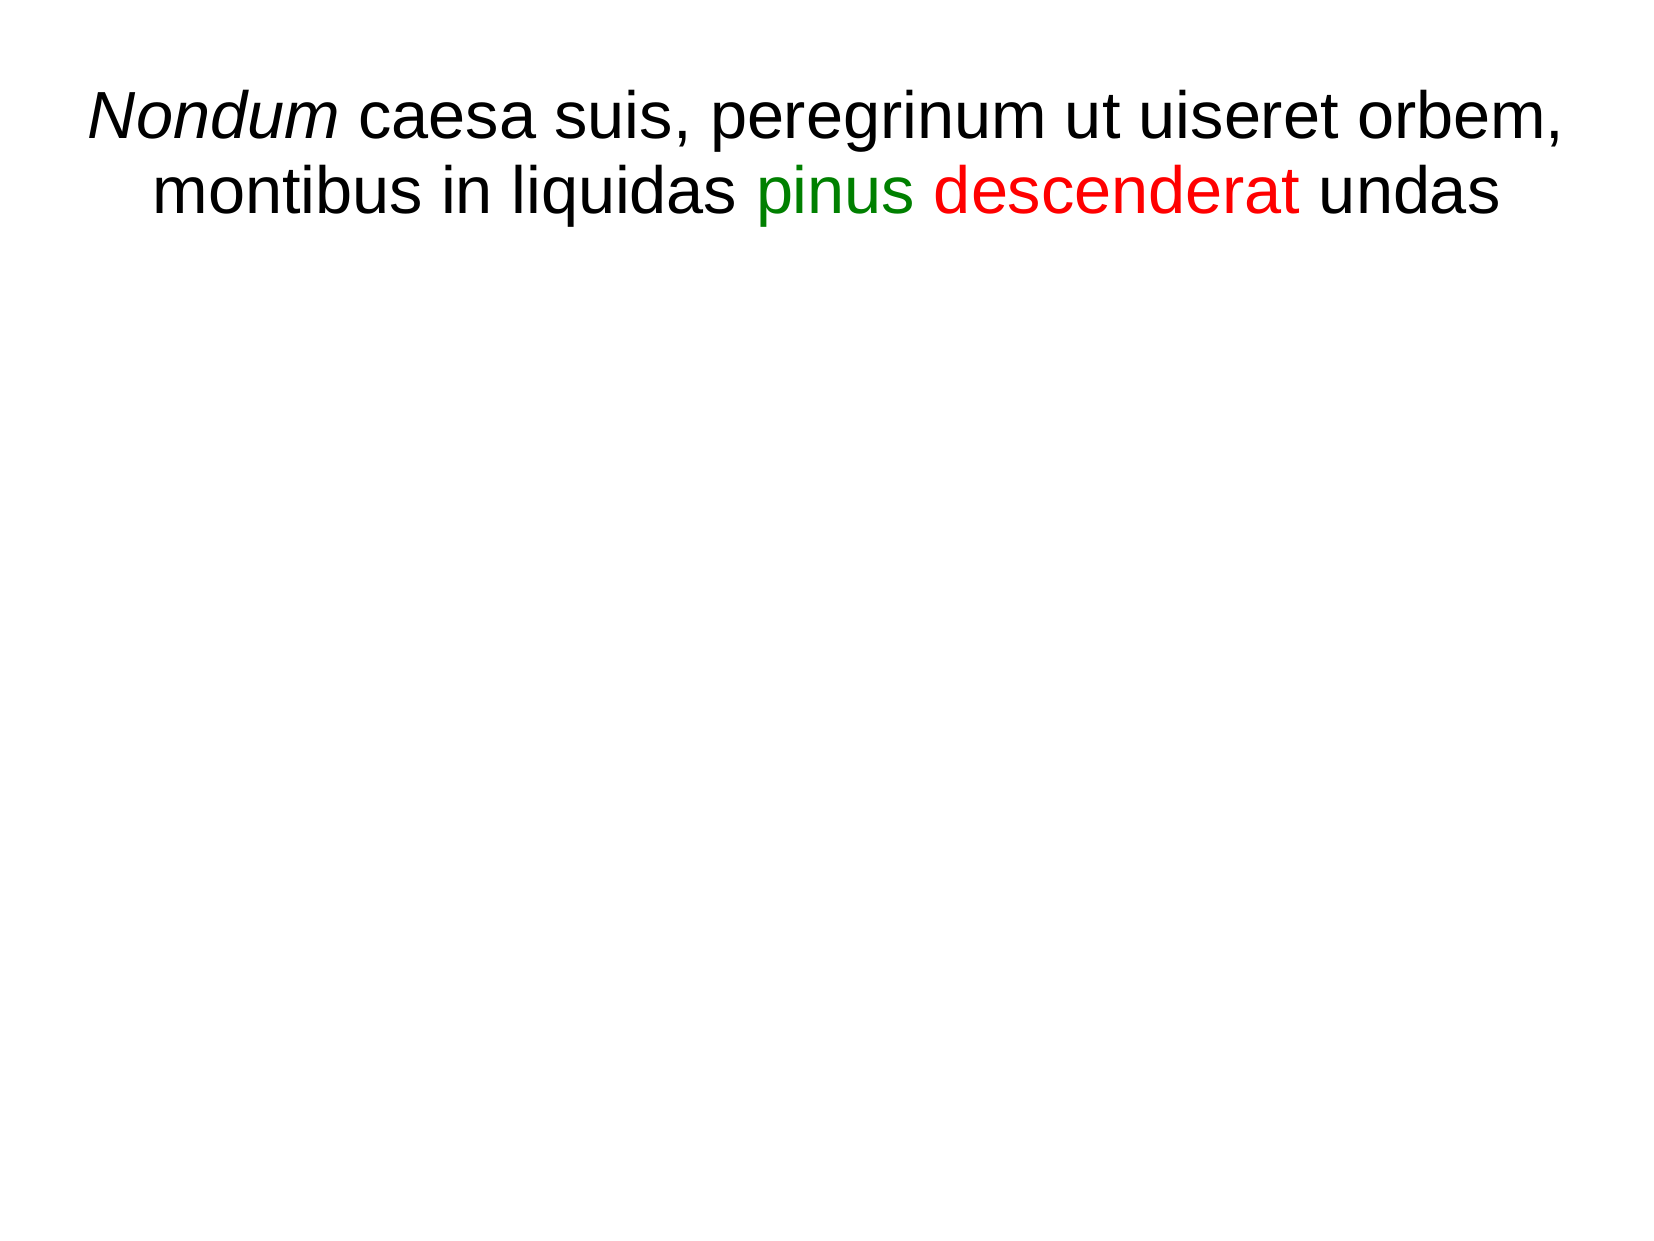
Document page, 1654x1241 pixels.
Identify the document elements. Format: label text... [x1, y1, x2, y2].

title Nondum caesa suis, peregrinum ut uiseret orbem, montibus in liquidas pinus descenderat undas [82, 49, 1571, 257]
